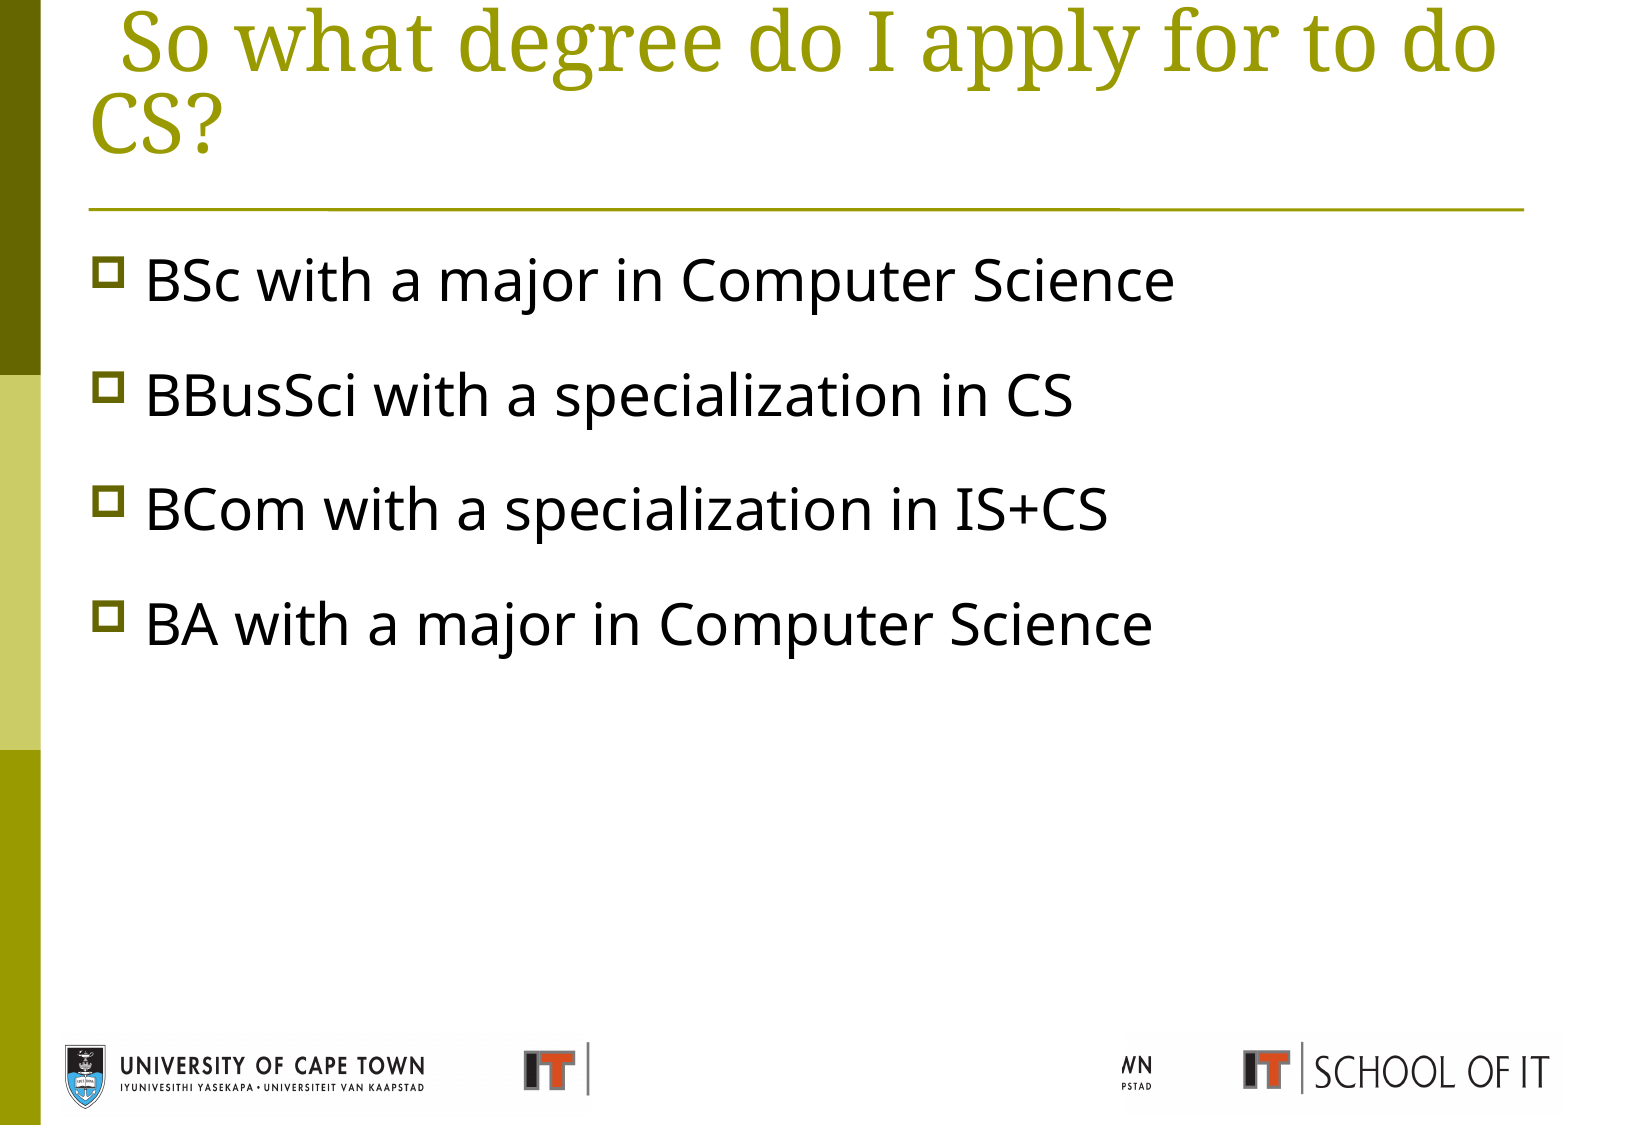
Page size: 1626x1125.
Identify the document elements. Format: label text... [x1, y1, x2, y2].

title So what degree do I apply for to do CS? [73, 11, 1536, 178]
list BSc with a major in Computer Science BBusSci with a specialization in CS BCom with a specialization in IS+CS BA with a major in Computer Science [73, 233, 1536, 975]
